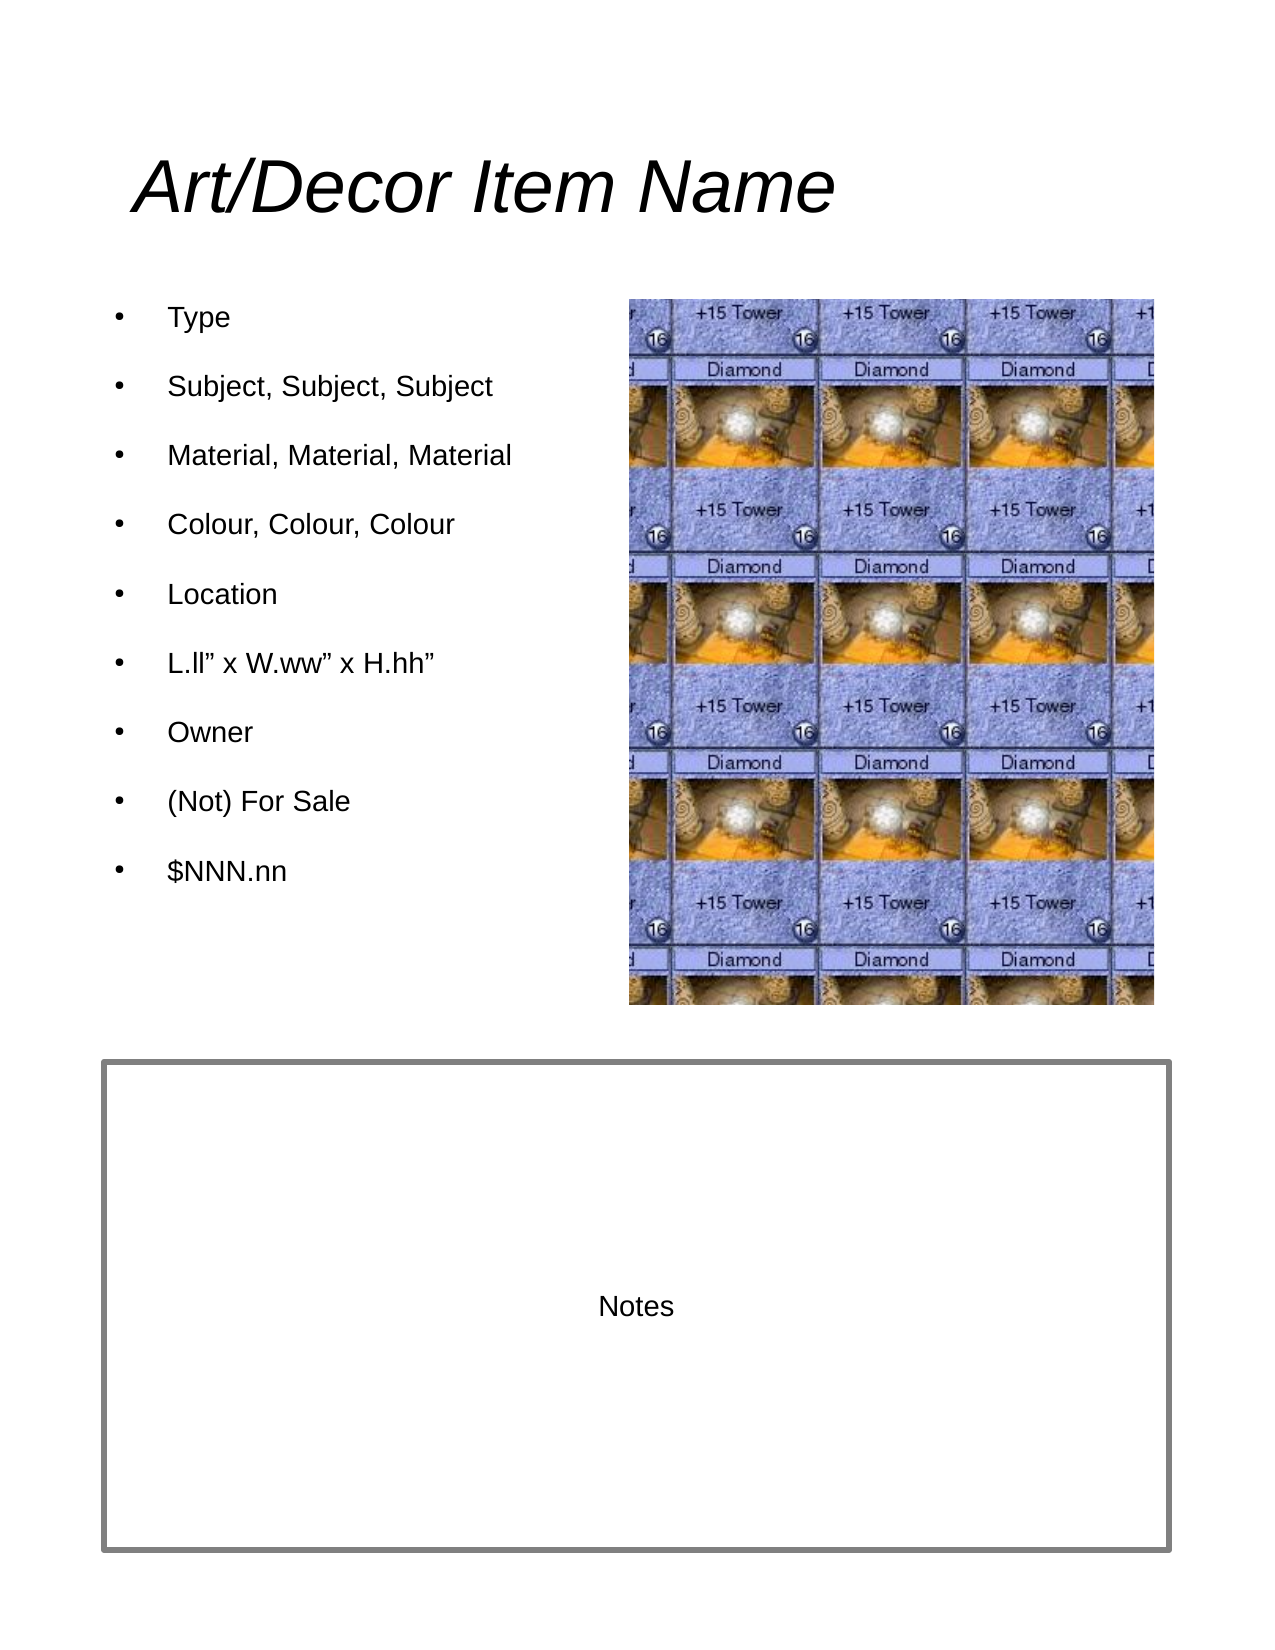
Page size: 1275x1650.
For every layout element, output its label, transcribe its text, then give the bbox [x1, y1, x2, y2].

list Notes [104, 1061, 1170, 1550]
list [629, 299, 1155, 1005]
list Type Subject, Subject, Subject Material, Material, Material Colour, Colour, Colour Location L.ll” x W.ww” x H.hh” Owner (Not) For Sale $NNN.nn [59, 300, 600, 1065]
title Art/Decor Item Name [59, 59, 1101, 315]
